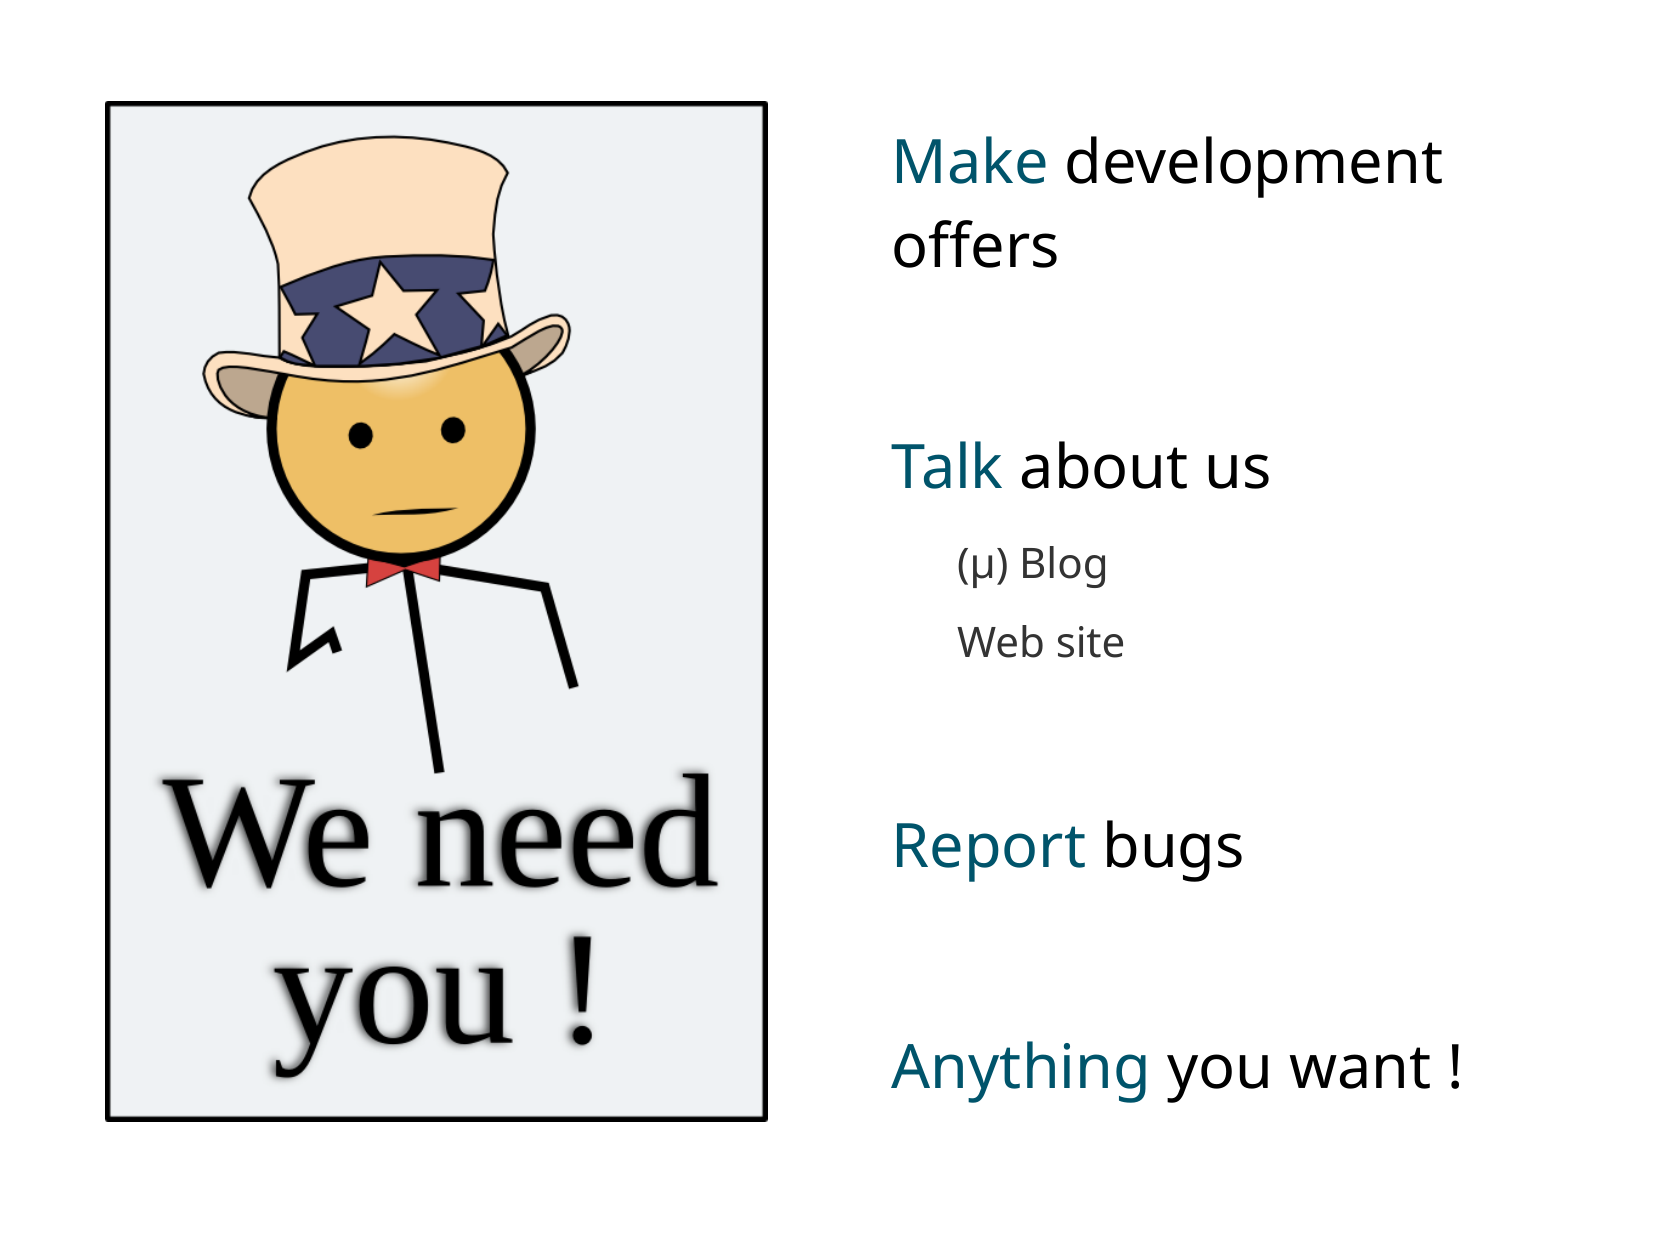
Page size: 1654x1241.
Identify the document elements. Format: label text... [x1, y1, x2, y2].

list Make development offers Talk about us (µ) Blog Web site Report bugs Anything you want ! [826, 118, 1571, 1109]
picture [105, 101, 768, 1123]
